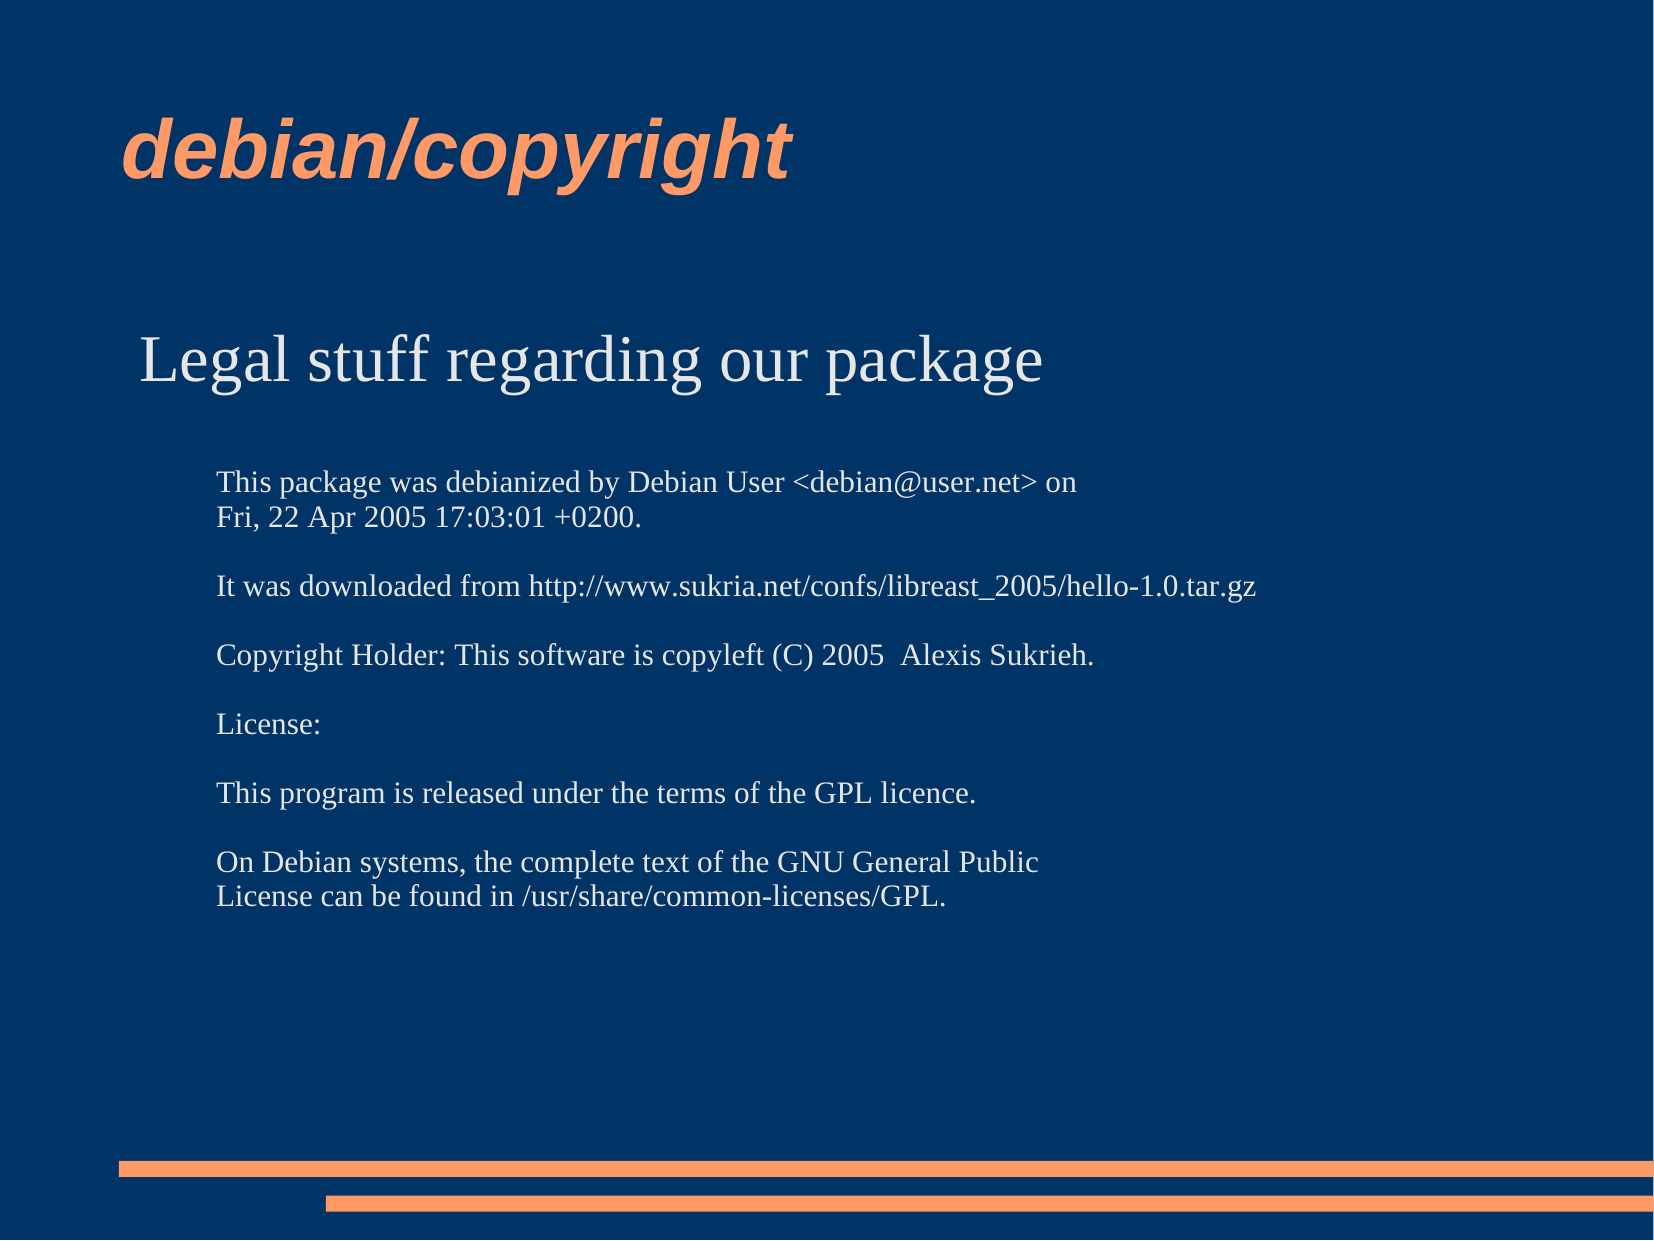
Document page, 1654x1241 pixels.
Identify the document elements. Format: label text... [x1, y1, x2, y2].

title debian/copyright [121, 53, 1534, 247]
list Legal stuff regarding our package This package was debianized by Debian User <debian@user.net> on Fri, 22 Apr 2005 17:03:01 +0200. It was downloaded from http://www.sukria.net/confs/libreast_2005/hello-1.0.tar.gz Copyright Holder: This software is copyleft (C) 2005 Alexis Sukrieh. License: This program is released under the terms of the GPL licence. On Debian systems, the complete text of the GNU General Public License can be found in /usr/share/common-licenses/GPL. [121, 322, 1561, 1118]
